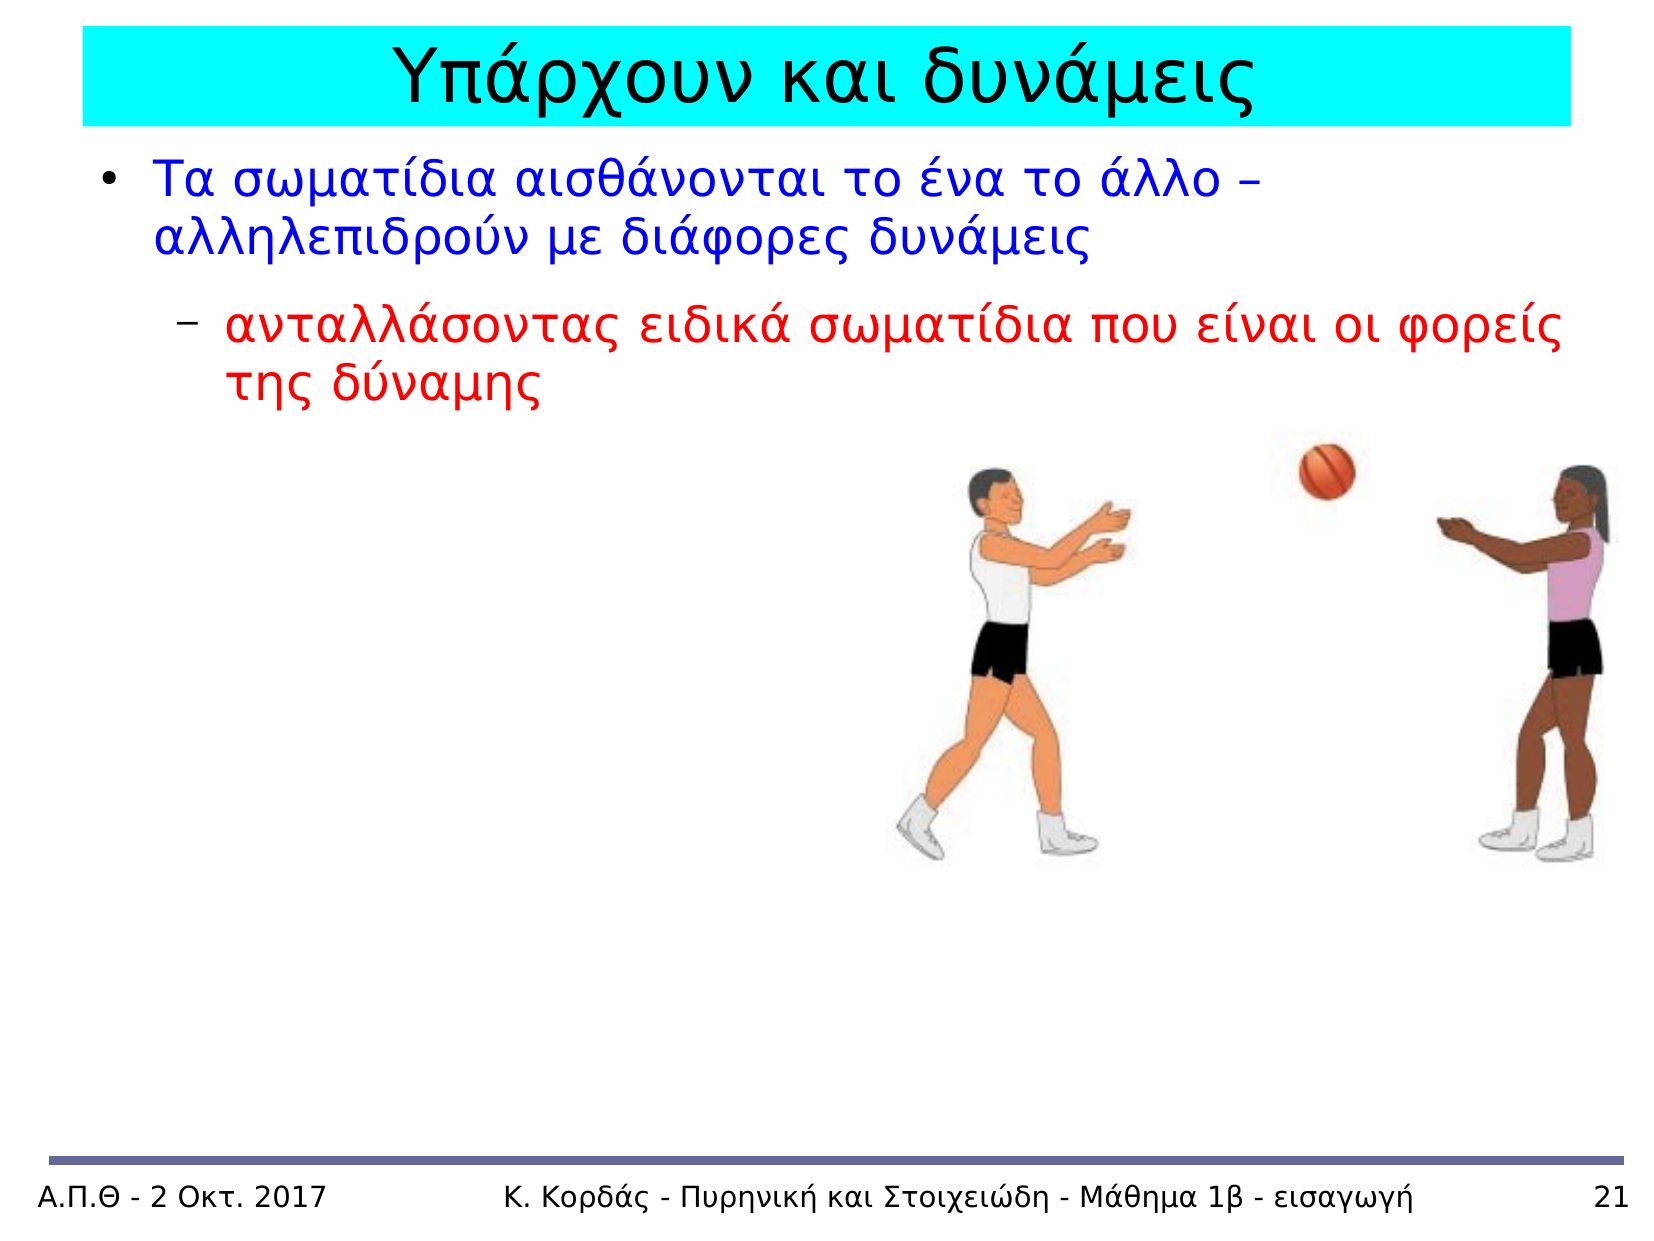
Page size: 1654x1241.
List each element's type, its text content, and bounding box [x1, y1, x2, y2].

title Υπάρχουν και δυνάμεις [82, 25, 1571, 127]
list Τα σωματίδια αισθάνονται το ένα το άλλο – αλληλεπιδρούν με διάφορες δυνάμεις ανταλλάσοντας ειδικά σωματίδια που είναι οι φορείς της δύναμης [82, 150, 1571, 1127]
picture [870, 399, 1619, 869]
